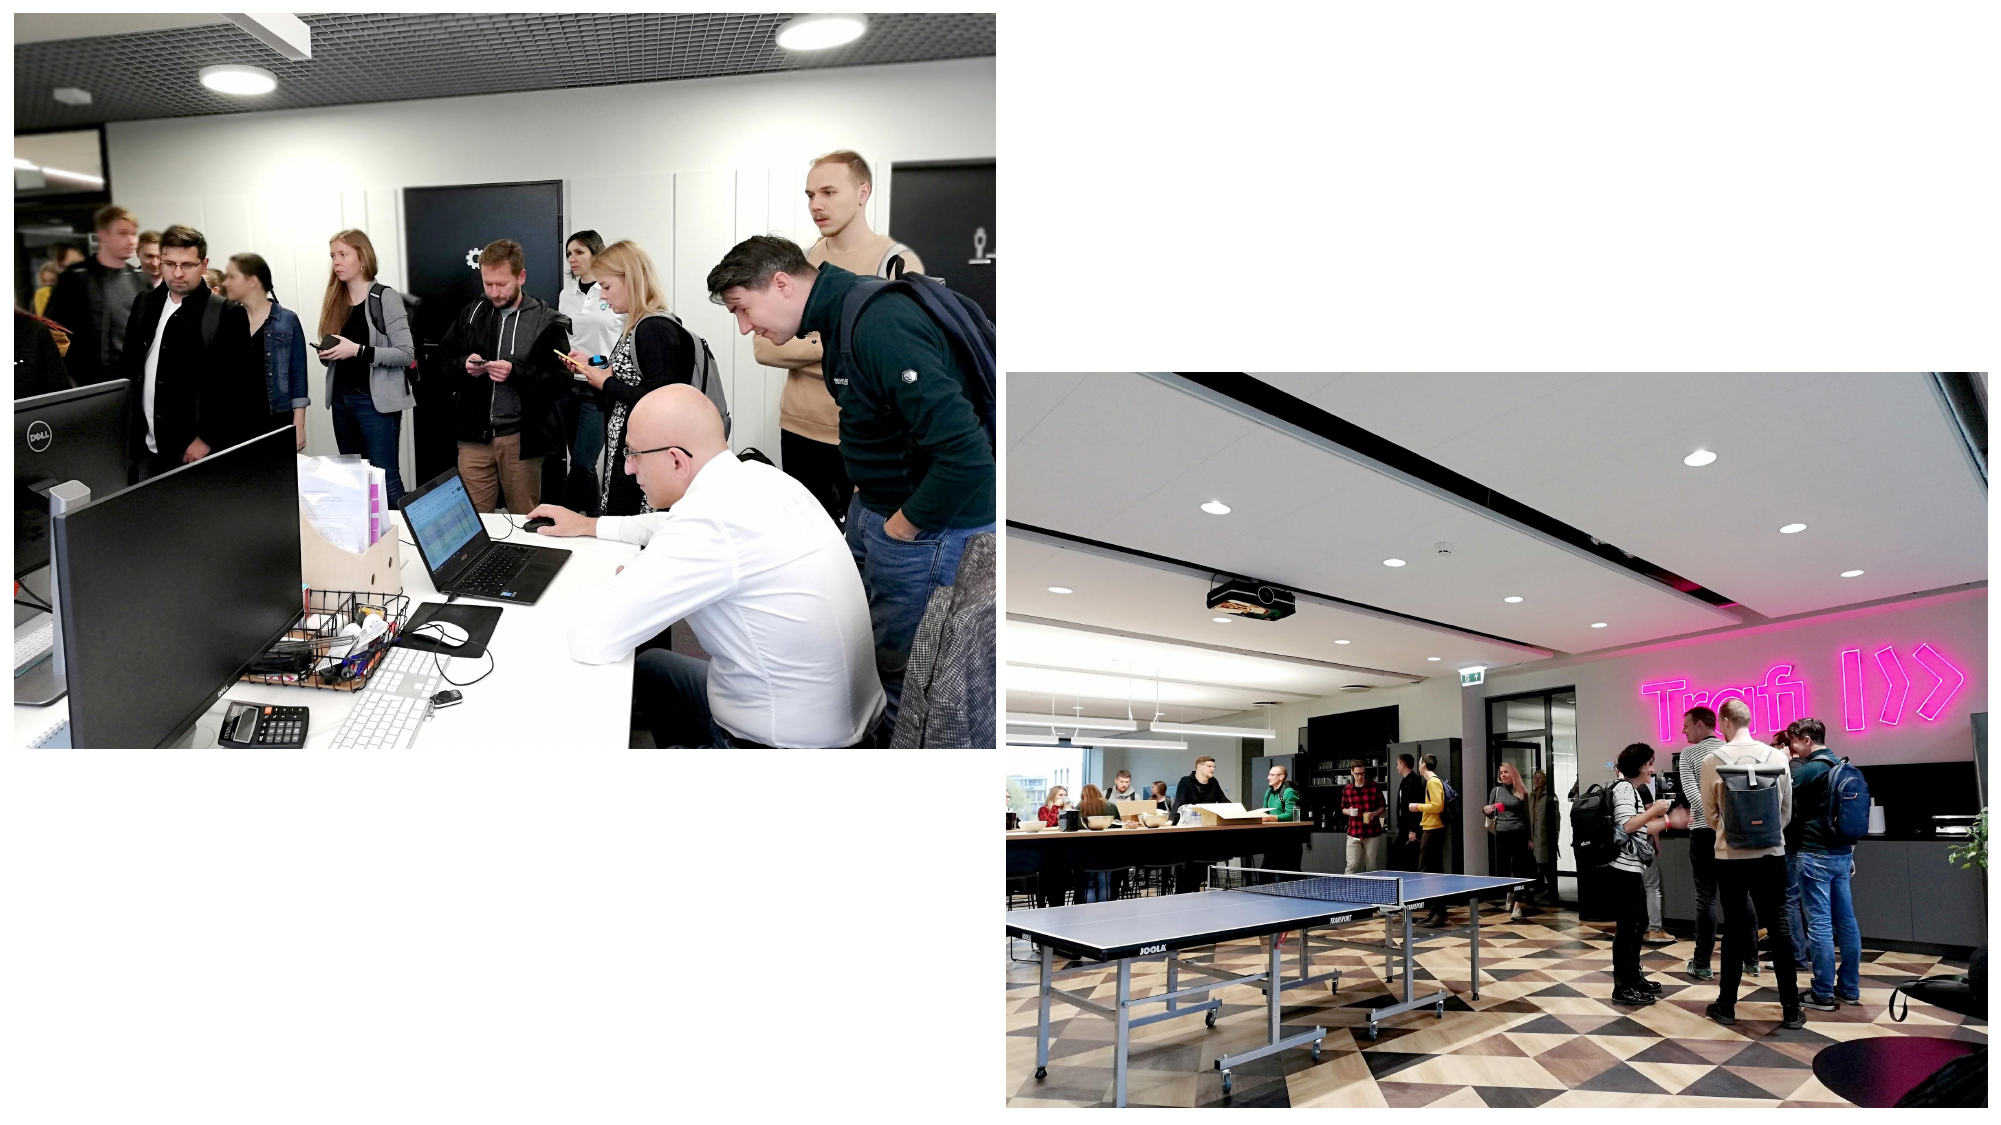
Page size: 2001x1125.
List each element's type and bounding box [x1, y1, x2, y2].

picture [14, 13, 996, 749]
picture [1006, 372, 1988, 1108]
